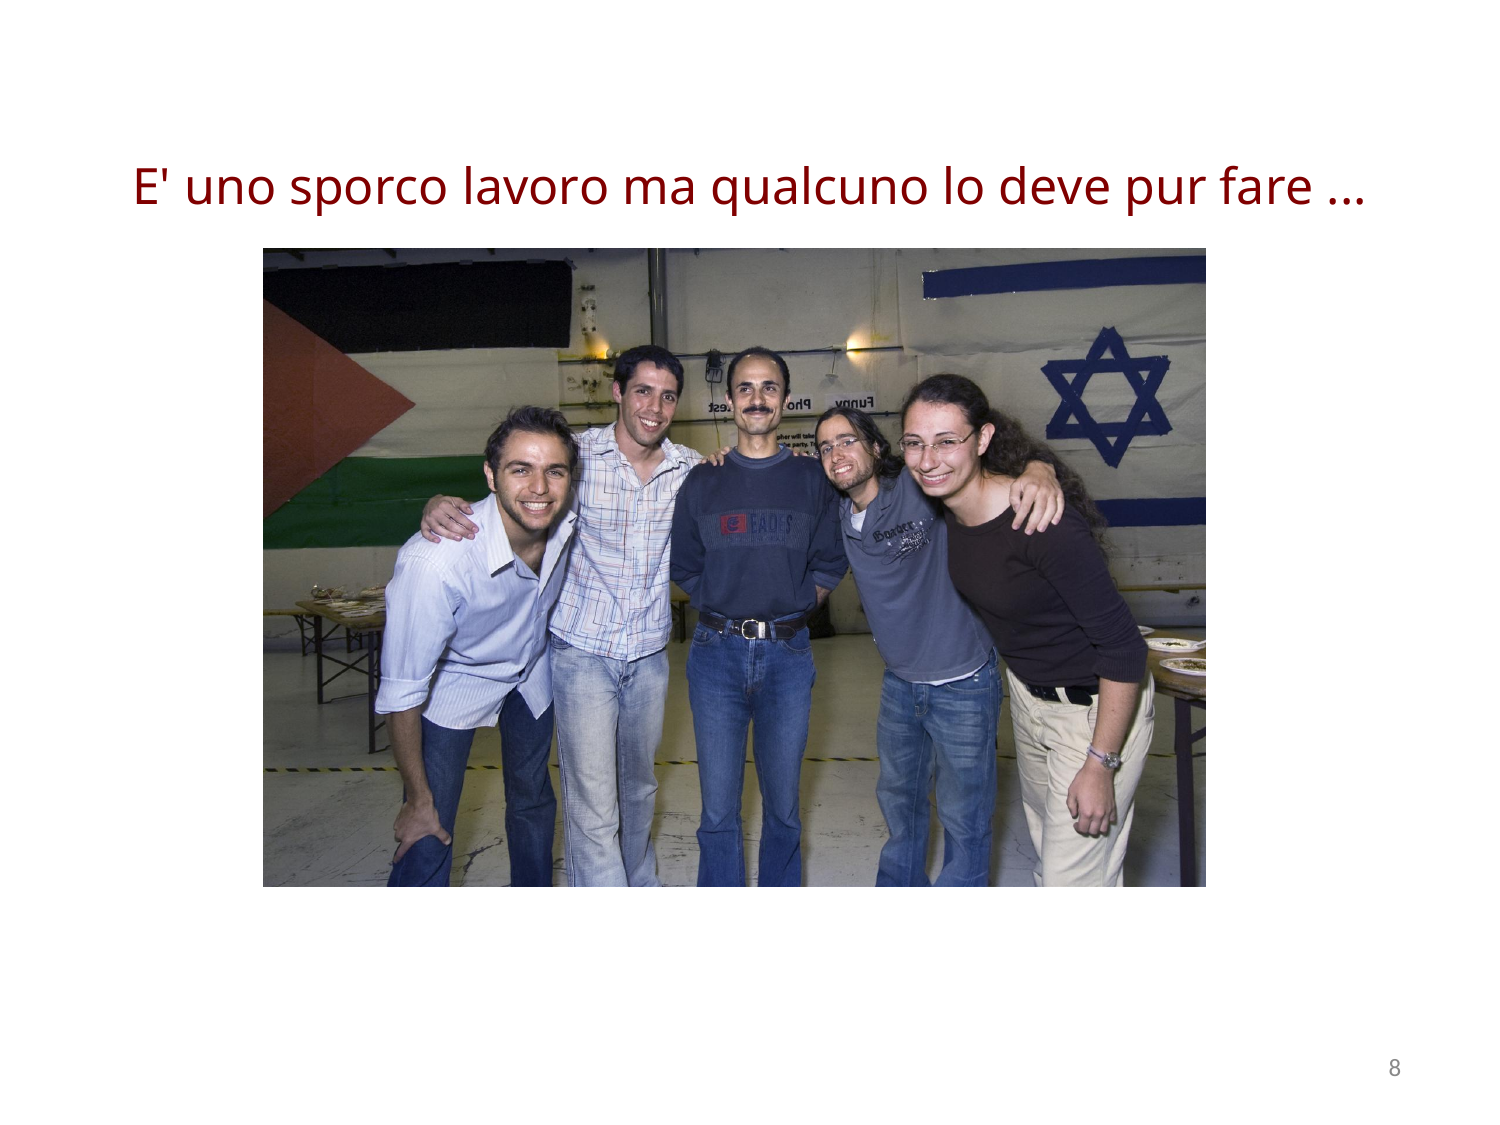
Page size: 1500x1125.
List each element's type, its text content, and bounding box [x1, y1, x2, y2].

picture [263, 248, 1206, 887]
text_box <numero> [1074, 1042, 1417, 1095]
text_box E' uno sporco lavoro ma qualcuno lo deve pur fare ... [112, 137, 1388, 226]
